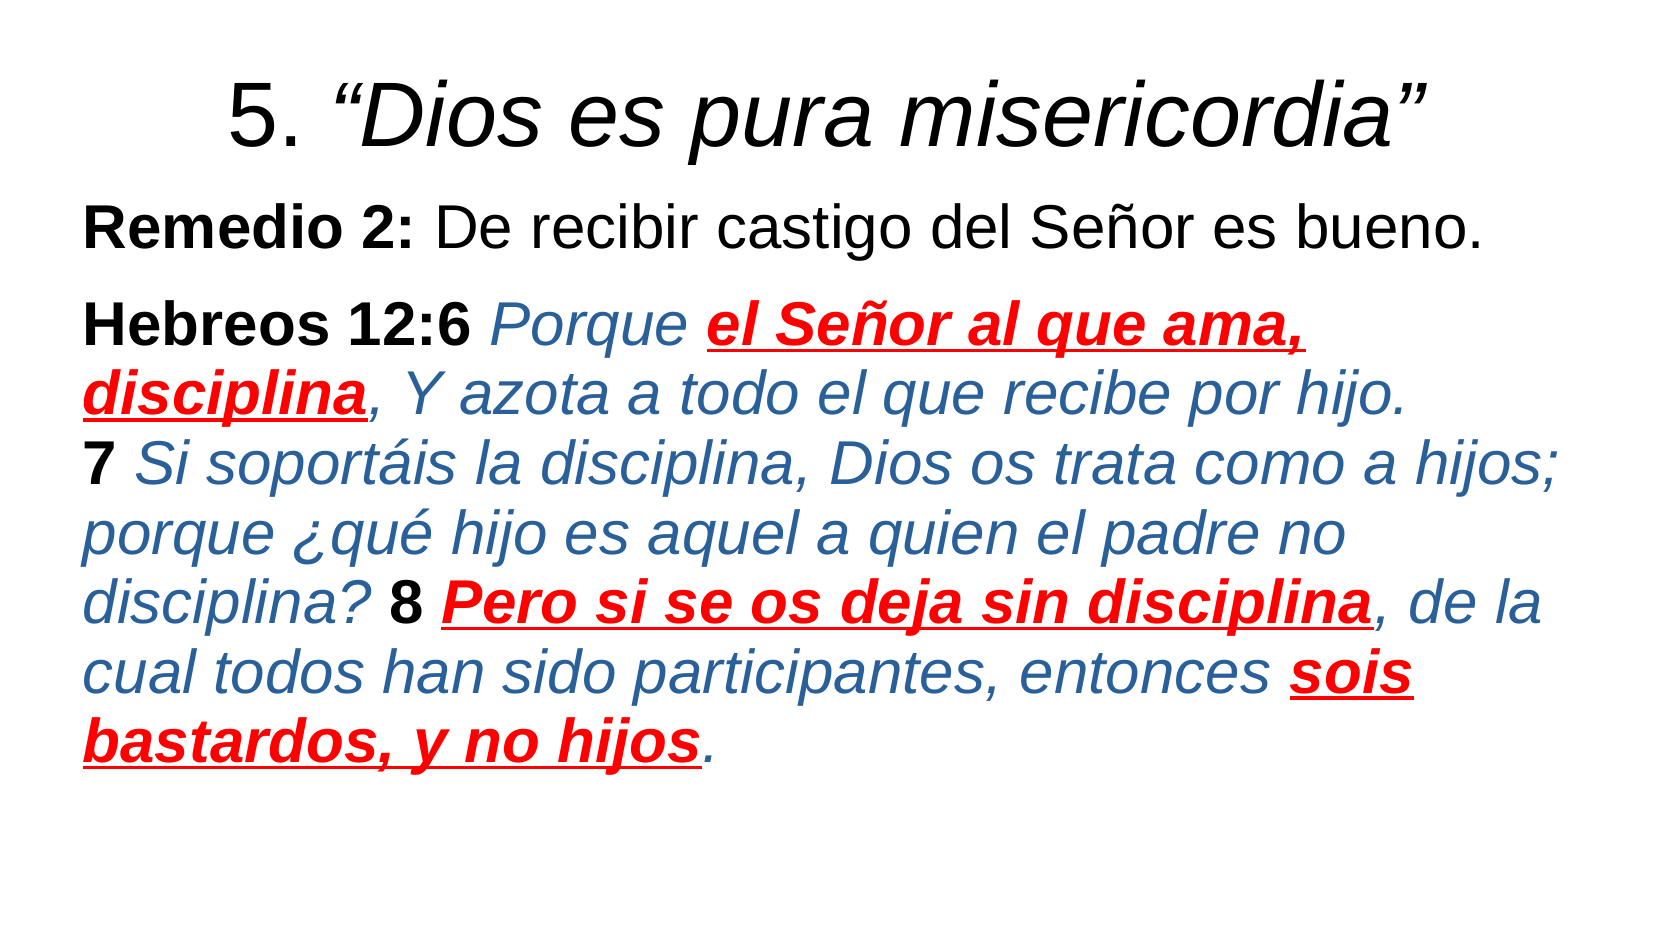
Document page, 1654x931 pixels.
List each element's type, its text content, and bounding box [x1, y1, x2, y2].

list Remedio 2: De recibir castigo del Señor es bueno. Hebreos 12:6 Porque el Señor al que ama, disciplina, Y azota a todo el que recibe por hijo. 7 Si soportáis la disciplina, Dios os trata como a hijos; porque ¿qué hijo es aquel a quien el padre no disciplina? 8 Pero si se os deja sin disciplina, de la cual todos han sido participantes, entonces sois bastardos, y no hijos. [82, 192, 1571, 871]
title 5. “Dios es pura misericordia” [82, 37, 1571, 192]
